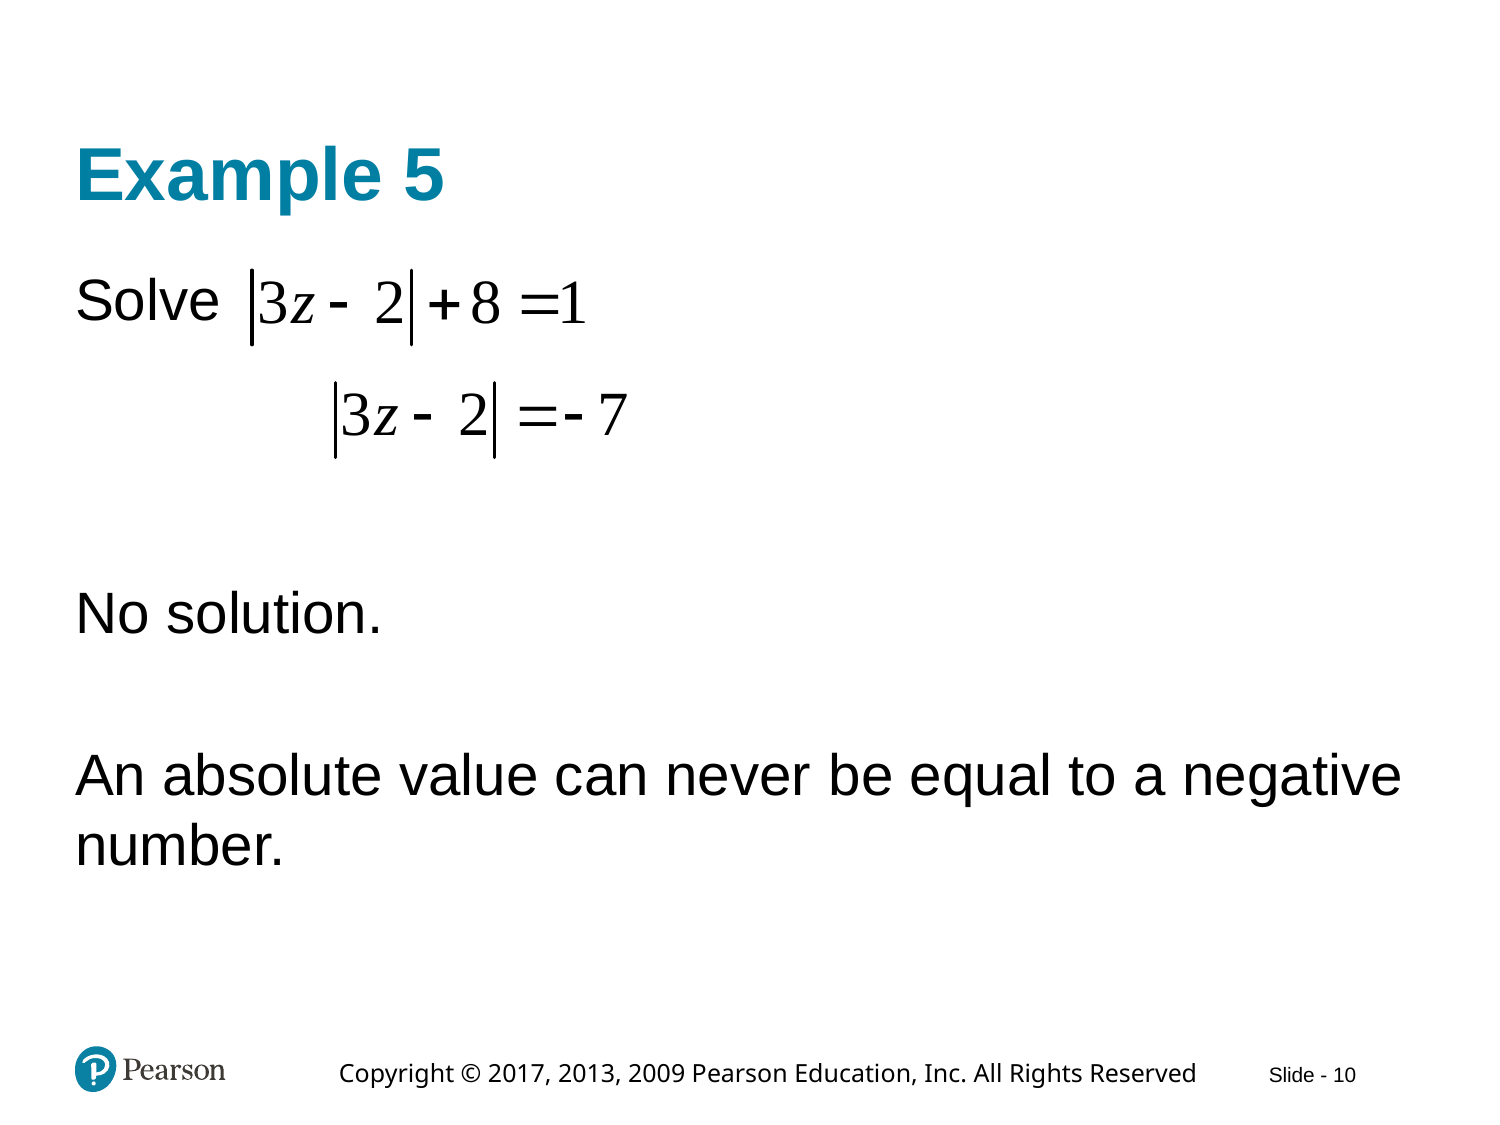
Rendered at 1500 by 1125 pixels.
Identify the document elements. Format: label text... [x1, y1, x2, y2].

list An absolute value can never be equal to a negative number. [75, 737, 1425, 875]
chart [245, 265, 587, 350]
list Solve [75, 262, 225, 339]
list No solution. [75, 575, 450, 650]
chart [329, 377, 634, 463]
title Example 5 [75, 35, 1425, 216]
